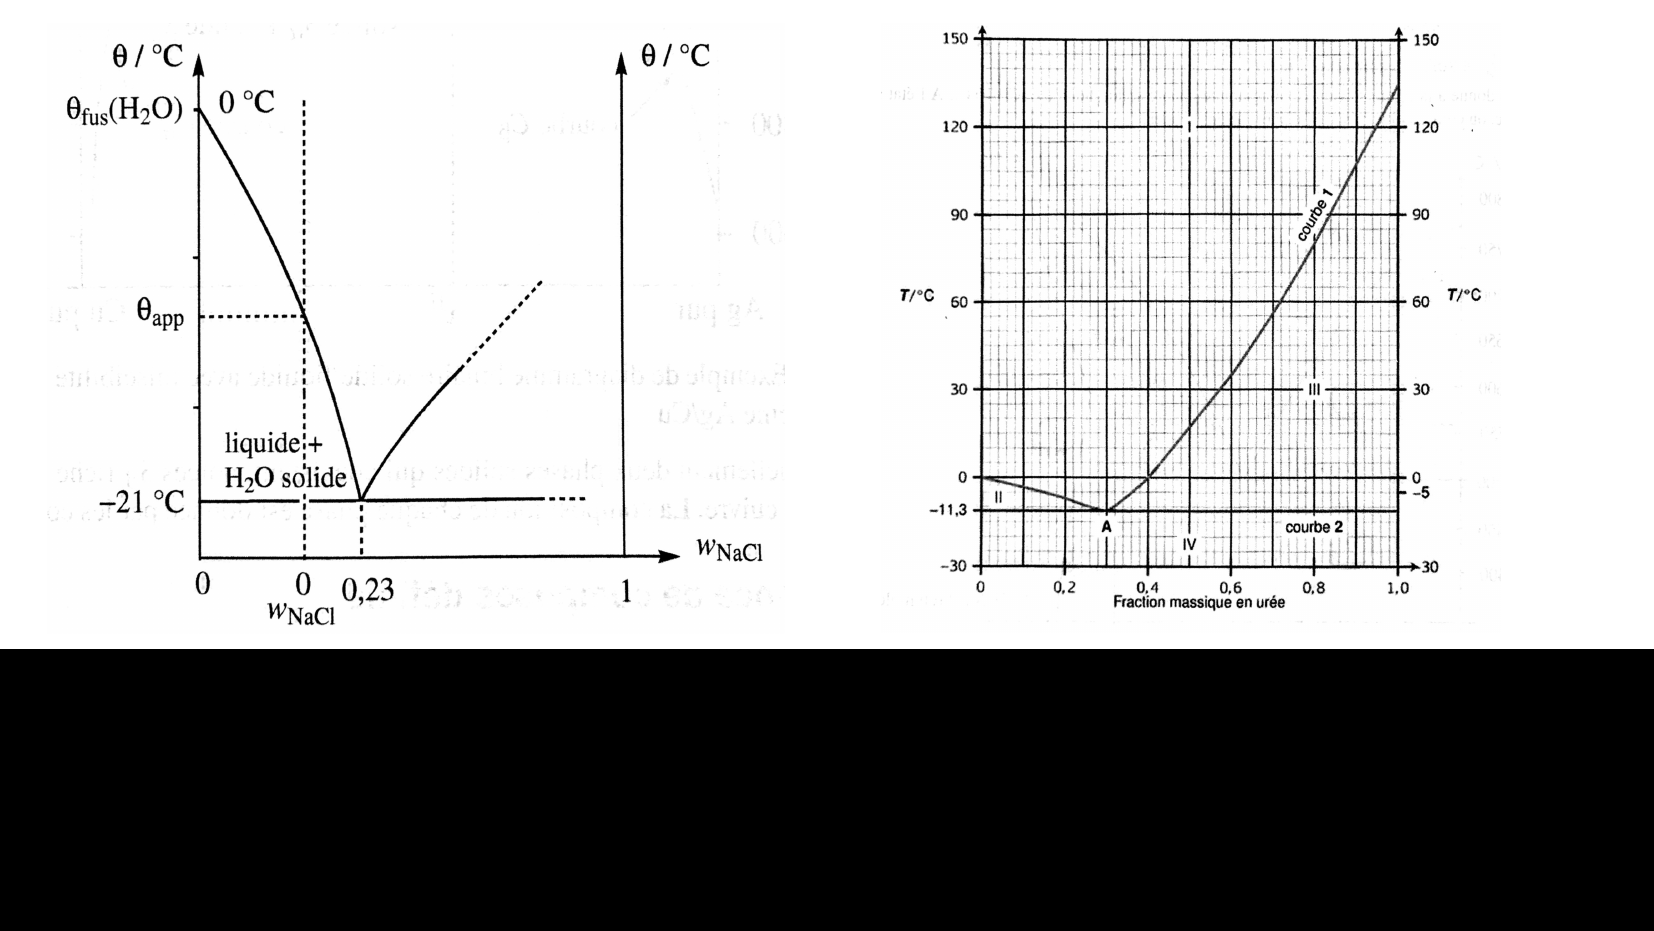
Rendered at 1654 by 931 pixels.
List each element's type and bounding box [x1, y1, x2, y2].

text_box [0, 649, 1654, 931]
picture [47, 23, 785, 634]
picture [881, 23, 1501, 633]
